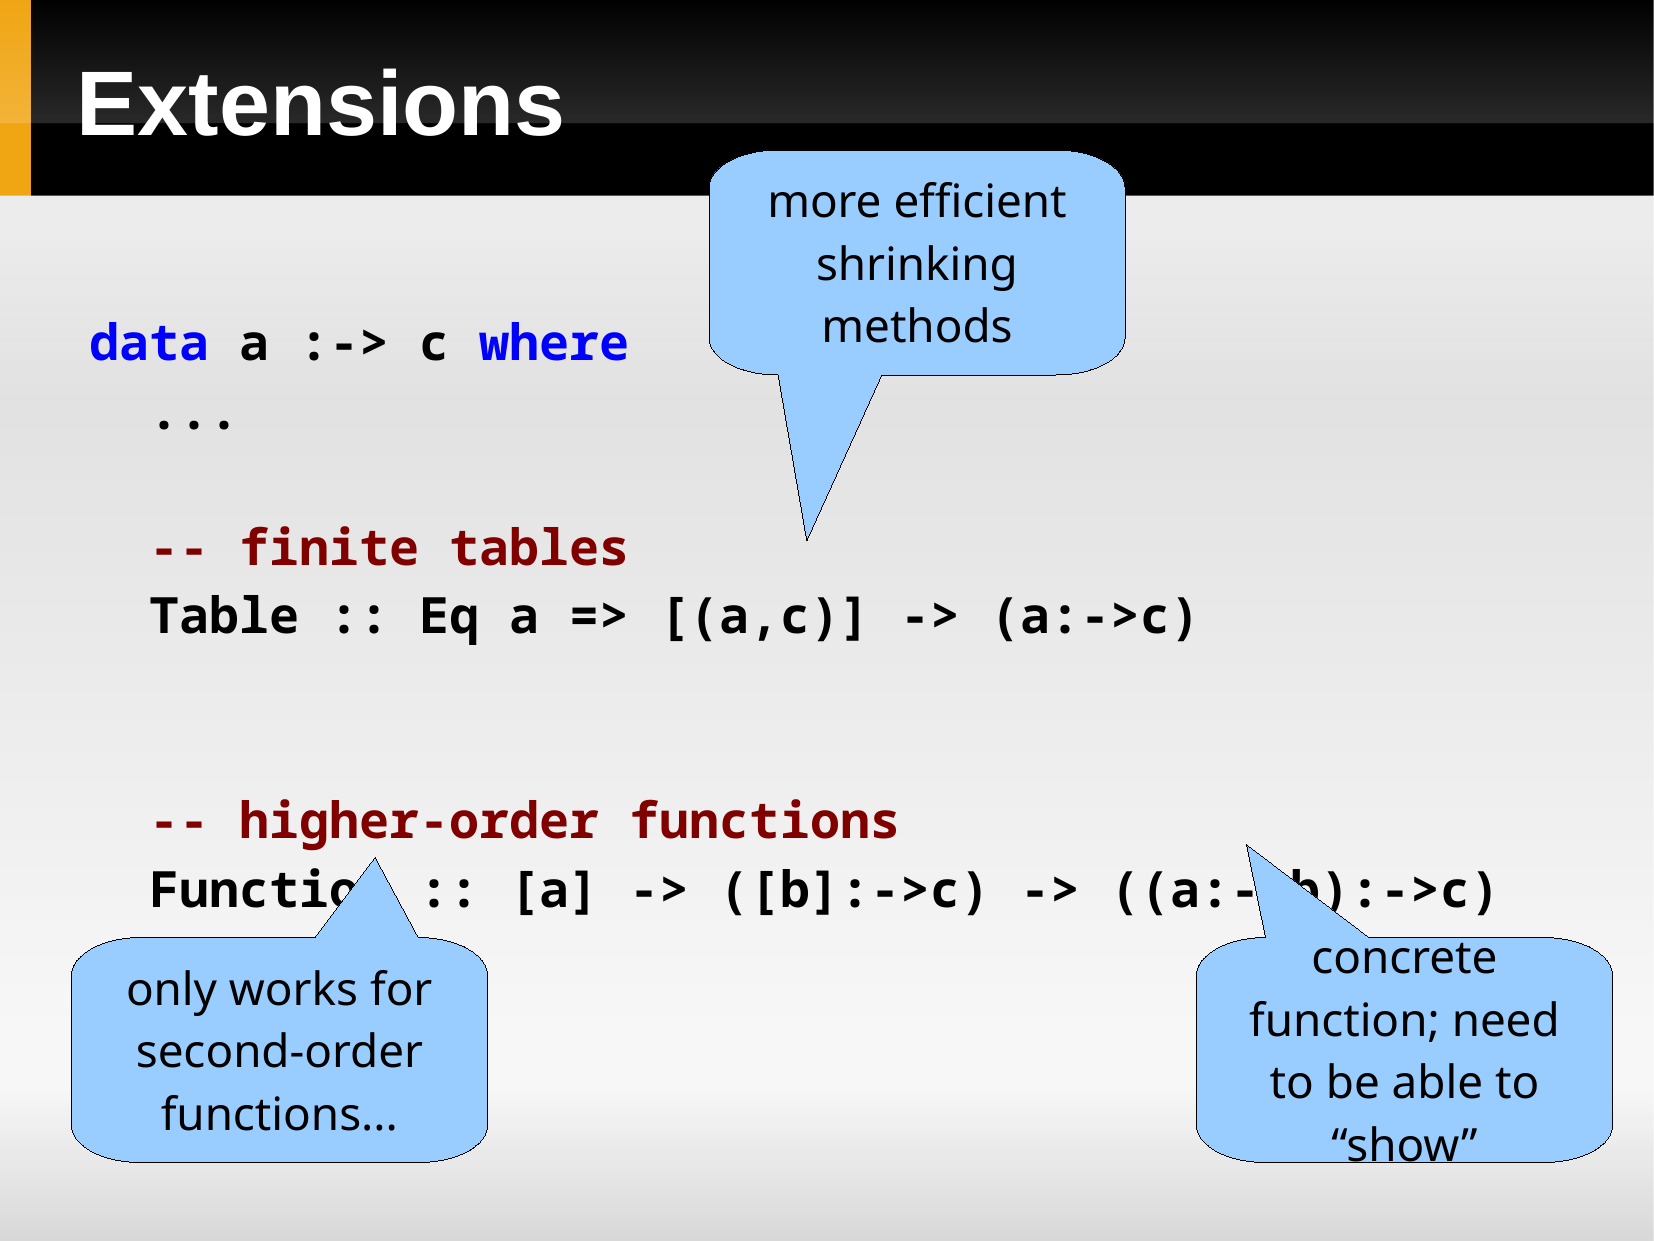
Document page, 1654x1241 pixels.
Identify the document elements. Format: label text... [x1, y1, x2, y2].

title Extensions [76, 7, 1565, 200]
text_box more efficient shrinking methods [709, 150, 1126, 541]
text_box only works for second-order functions... [71, 857, 488, 1163]
picture [0, 0, 1654, 1241]
text_box data a :-> c where ... -- finite tables Table :: Eq a => [(a,c)] -> (a:->c) -- higher-order functions Function :: [a] -> ([b]:->c) -> ((a:->b):->c) [74, 300, 1654, 1163]
text_box concrete function; need to be able to “show” [1196, 844, 1613, 1163]
